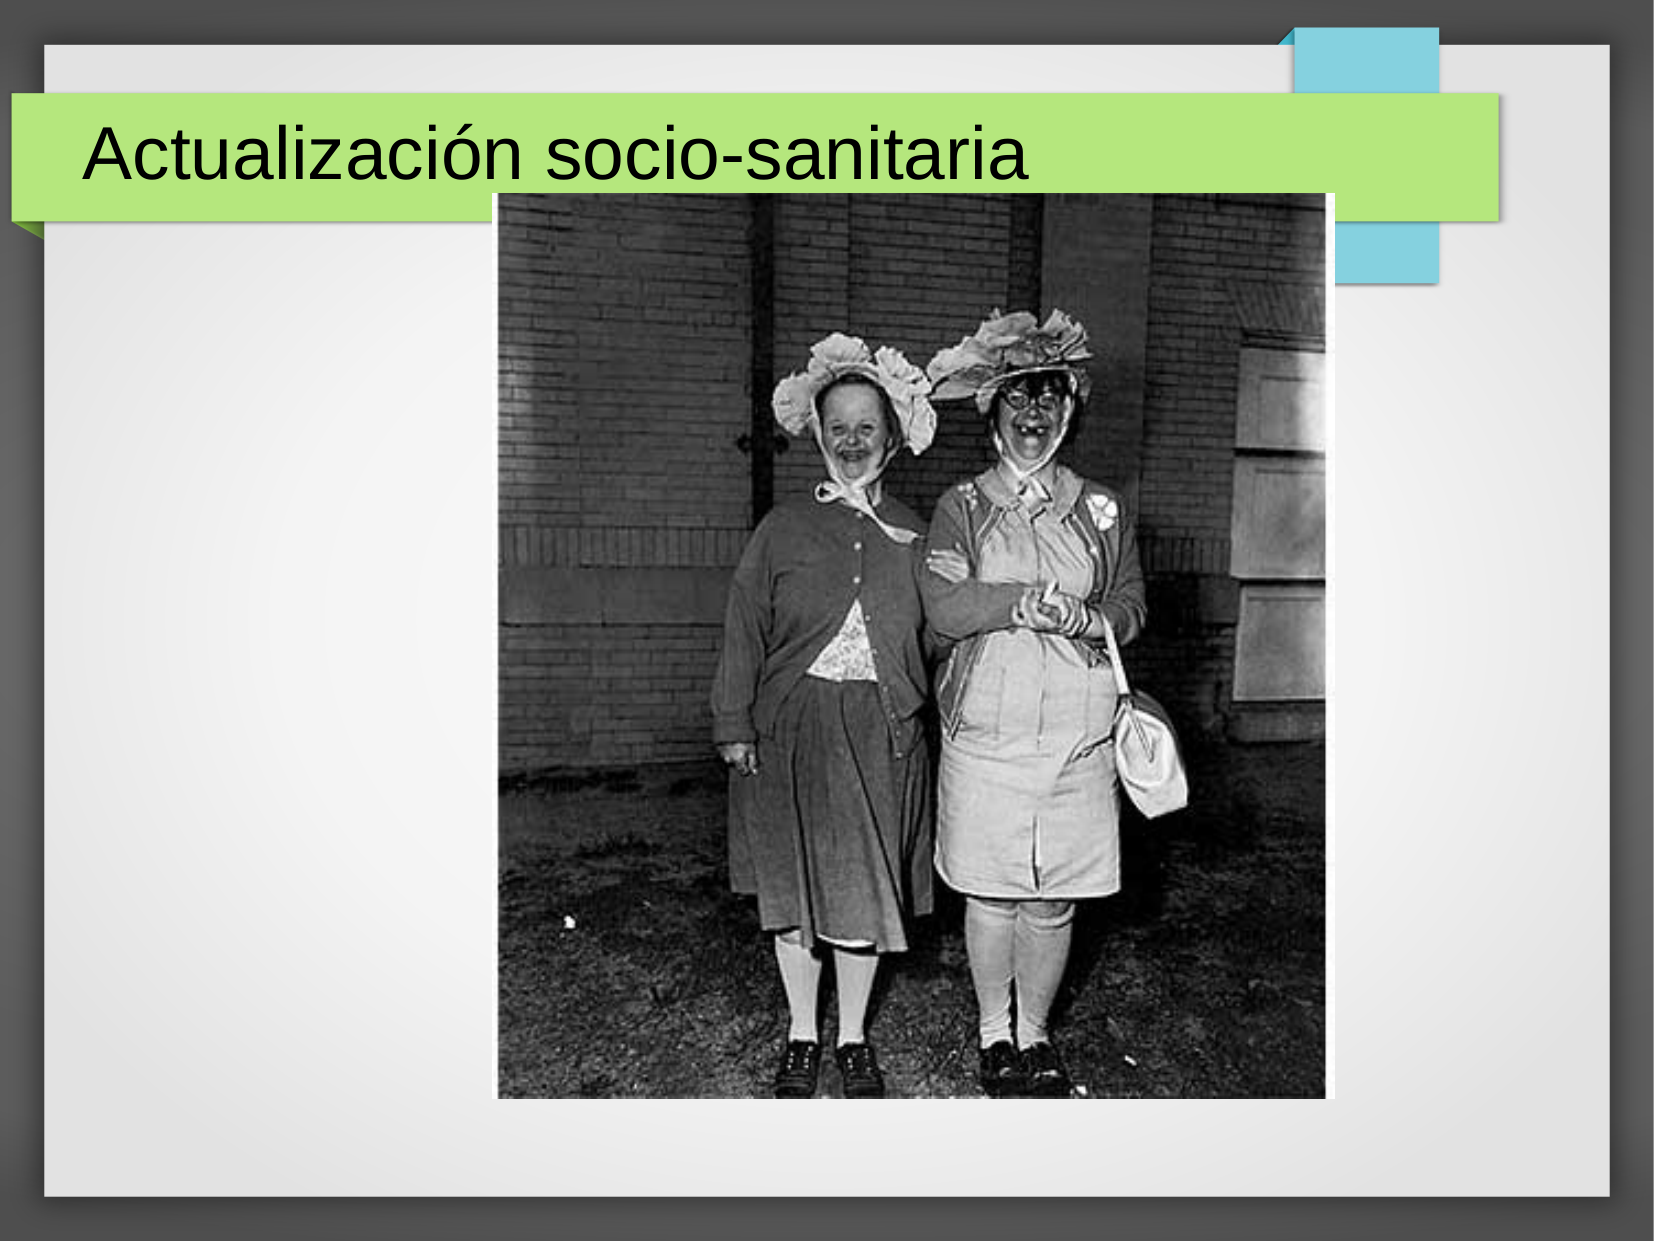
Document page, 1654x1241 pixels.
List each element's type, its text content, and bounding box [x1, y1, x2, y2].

title Actualización socio-sanitaria [82, 94, 1264, 213]
picture [0, 0, 1654, 1241]
